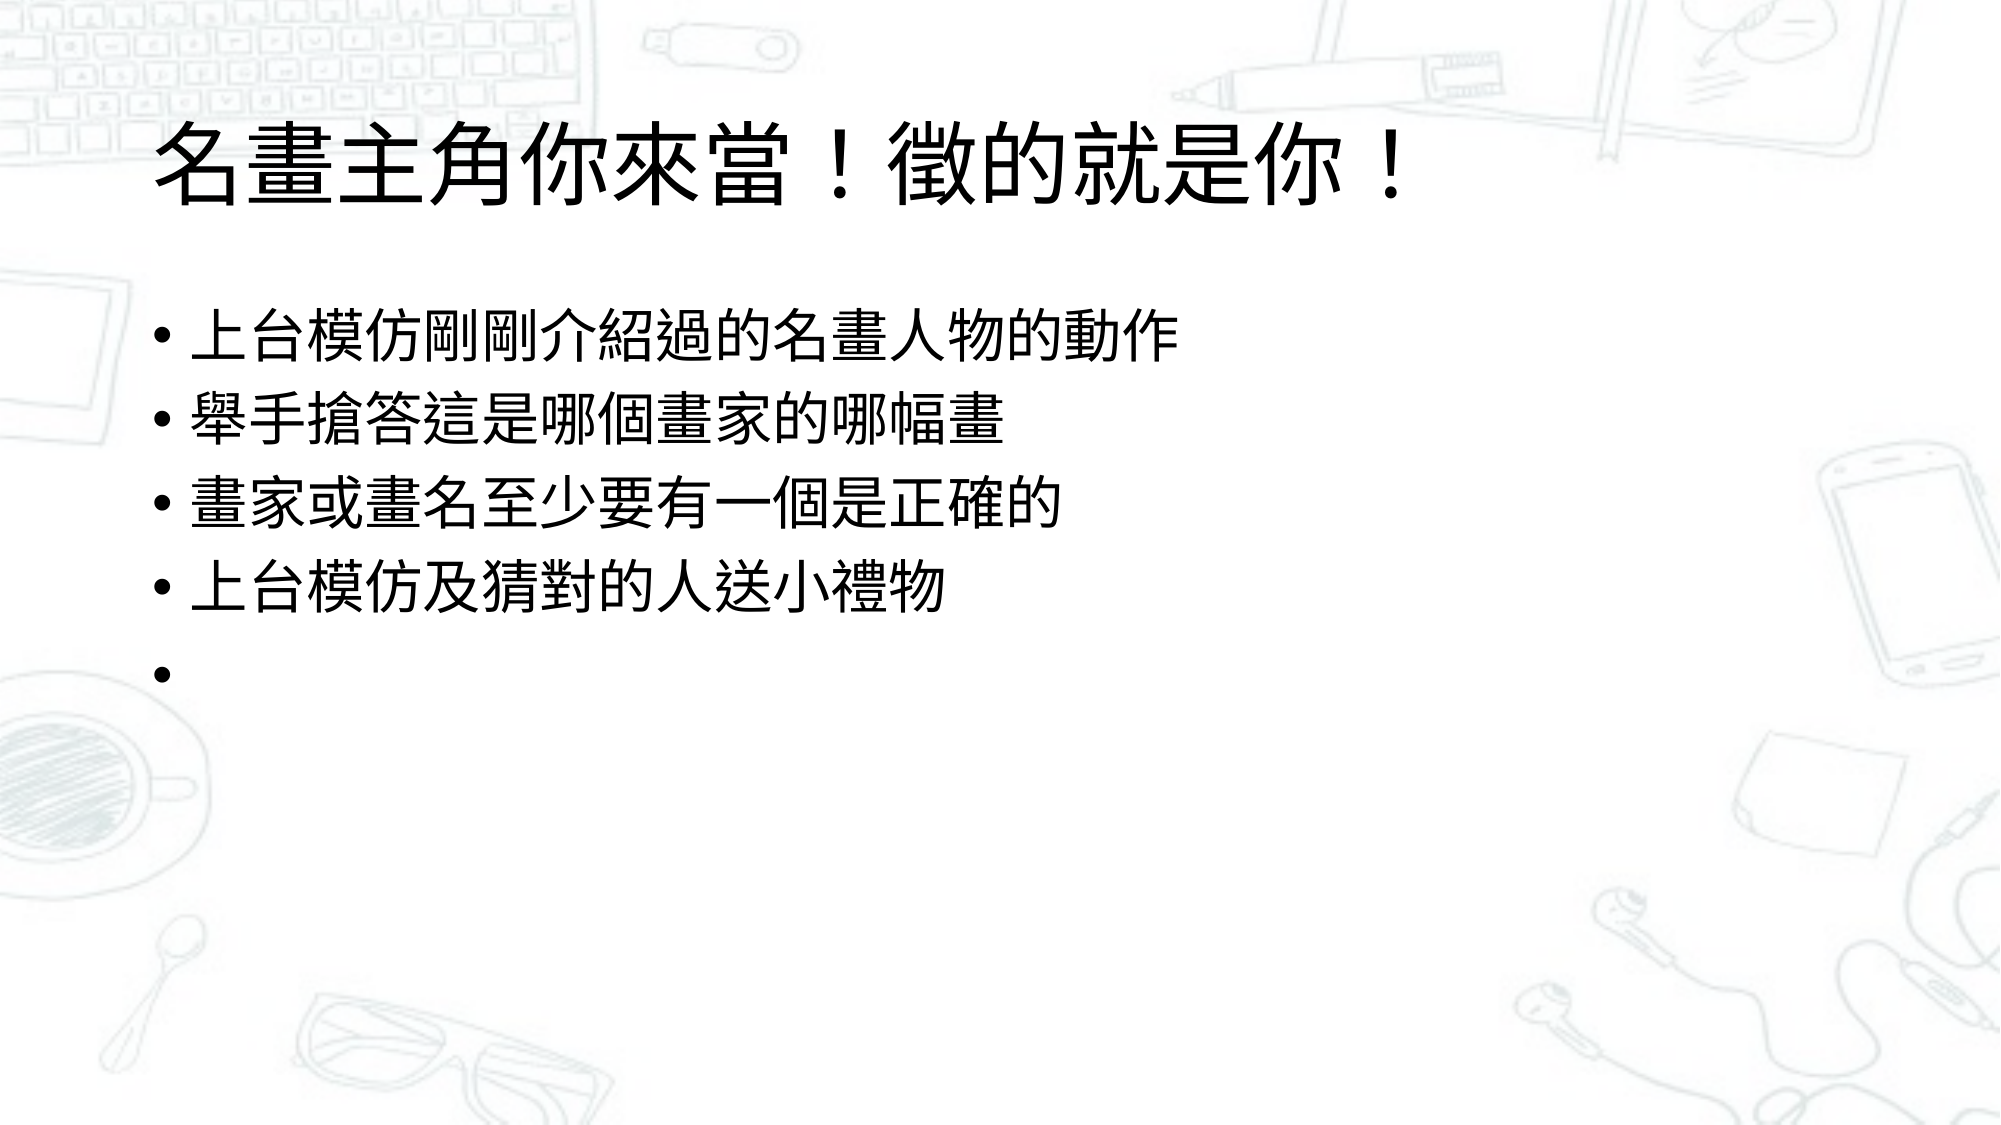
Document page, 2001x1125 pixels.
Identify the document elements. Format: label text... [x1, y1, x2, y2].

list 上台模仿剛剛介紹過的名畫人物的動作 舉手搶答這是哪個畫家的哪幅畫 畫家或畫名至少要有一個是正確的 上台模仿及猜對的人送小禮物 [137, 299, 1863, 1014]
title 名畫主角你來當！徵的就是你！ [137, 59, 1863, 278]
